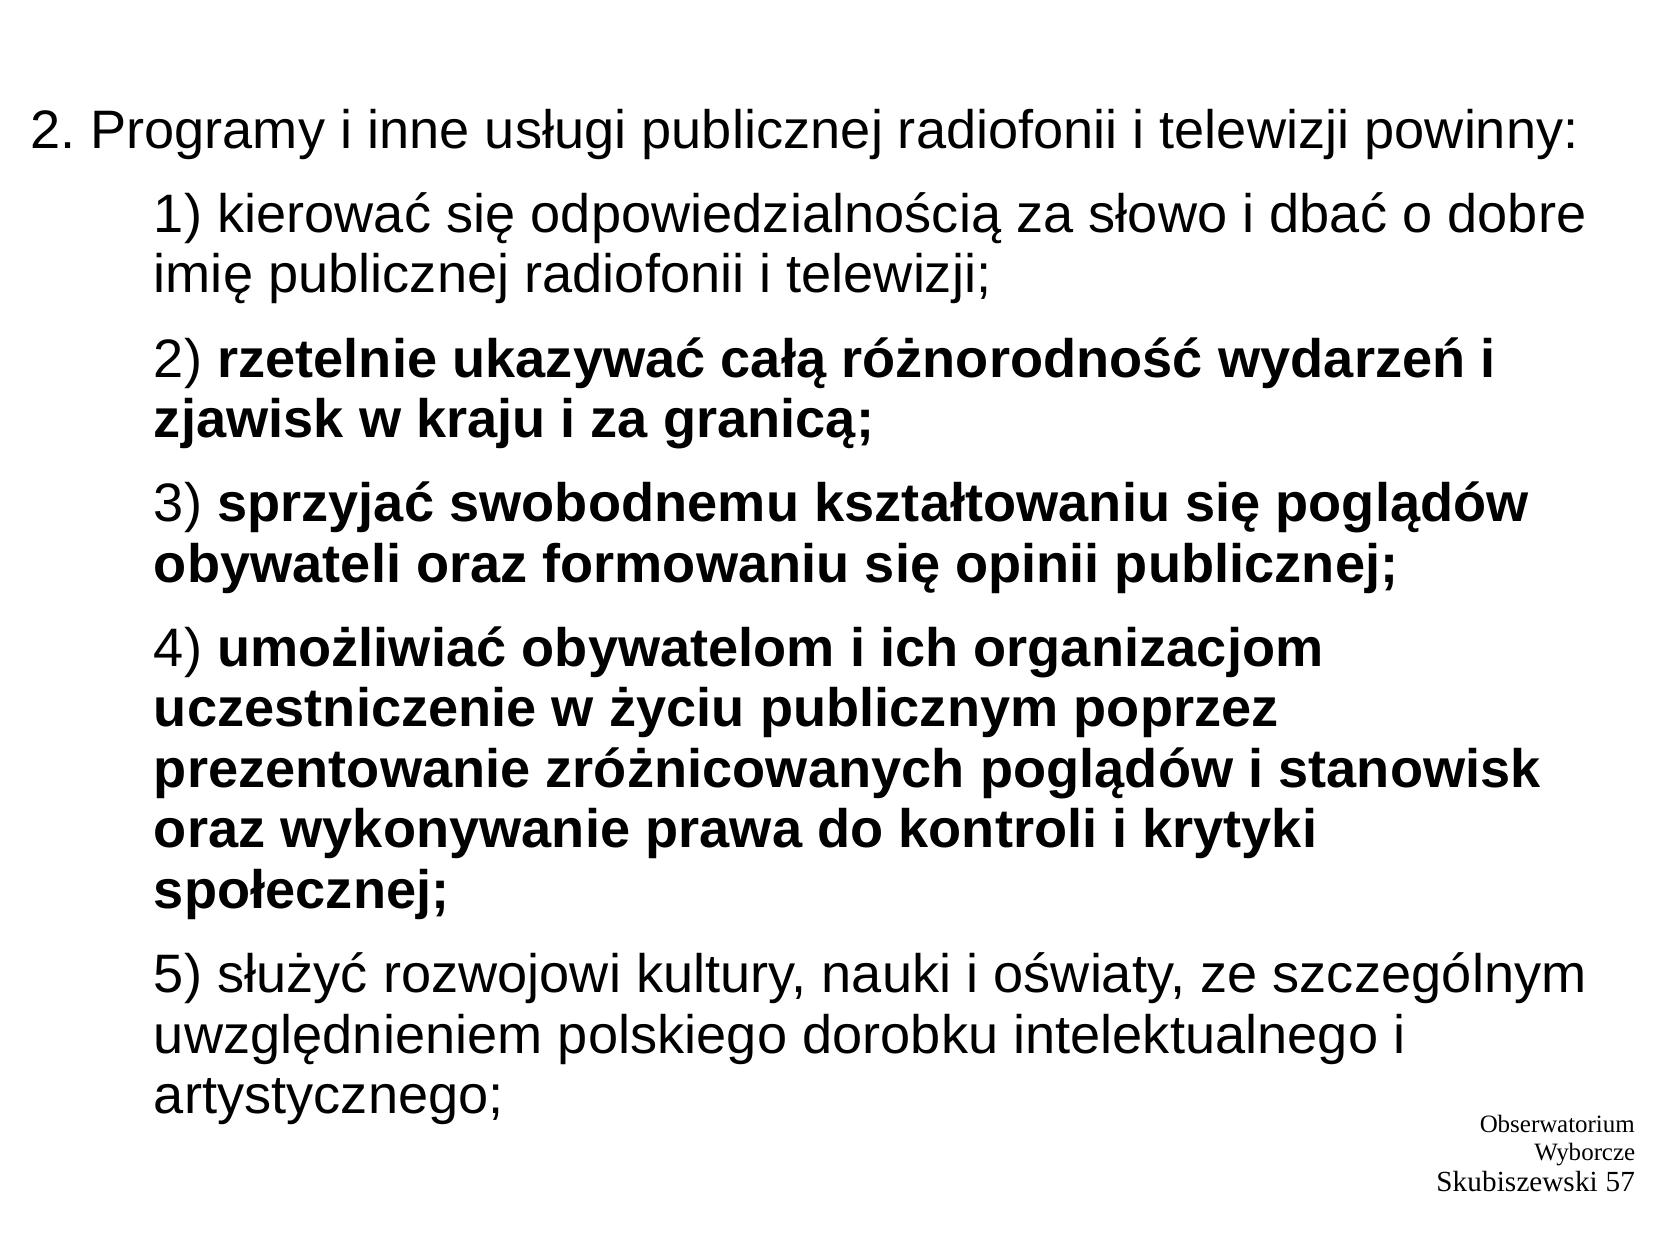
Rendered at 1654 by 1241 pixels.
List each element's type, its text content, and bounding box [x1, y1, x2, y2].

list 2. Programy i inne usługi publicznej radiofonii i telewizji powinny: 1) kierować się odpowiedzialnością za słowo i dbać o dobre imię publicznej radiofonii i telewizji; 2) rzetelnie ukazywać całą różnorodność wydarzeń i zjawisk w kraju i za granicą; 3) sprzyjać swobodnemu kształtowaniu się poglądów obywateli oraz formowaniu się opinii publicznej; 4) umożliwiać obywatelom i ich organizacjom uczestniczenie w życiu publicznym poprzez prezentowanie zróżnicowanych poglądów i stanowisk oraz wykonywanie prawa do kontroli i krytyki społecznej; 5) służyć rozwojowi kultury, nauki i oświaty, ze szczególnym uwzględnieniem polskiego dorobku intelektualnego i artystycznego; [30, 15, 1621, 1156]
